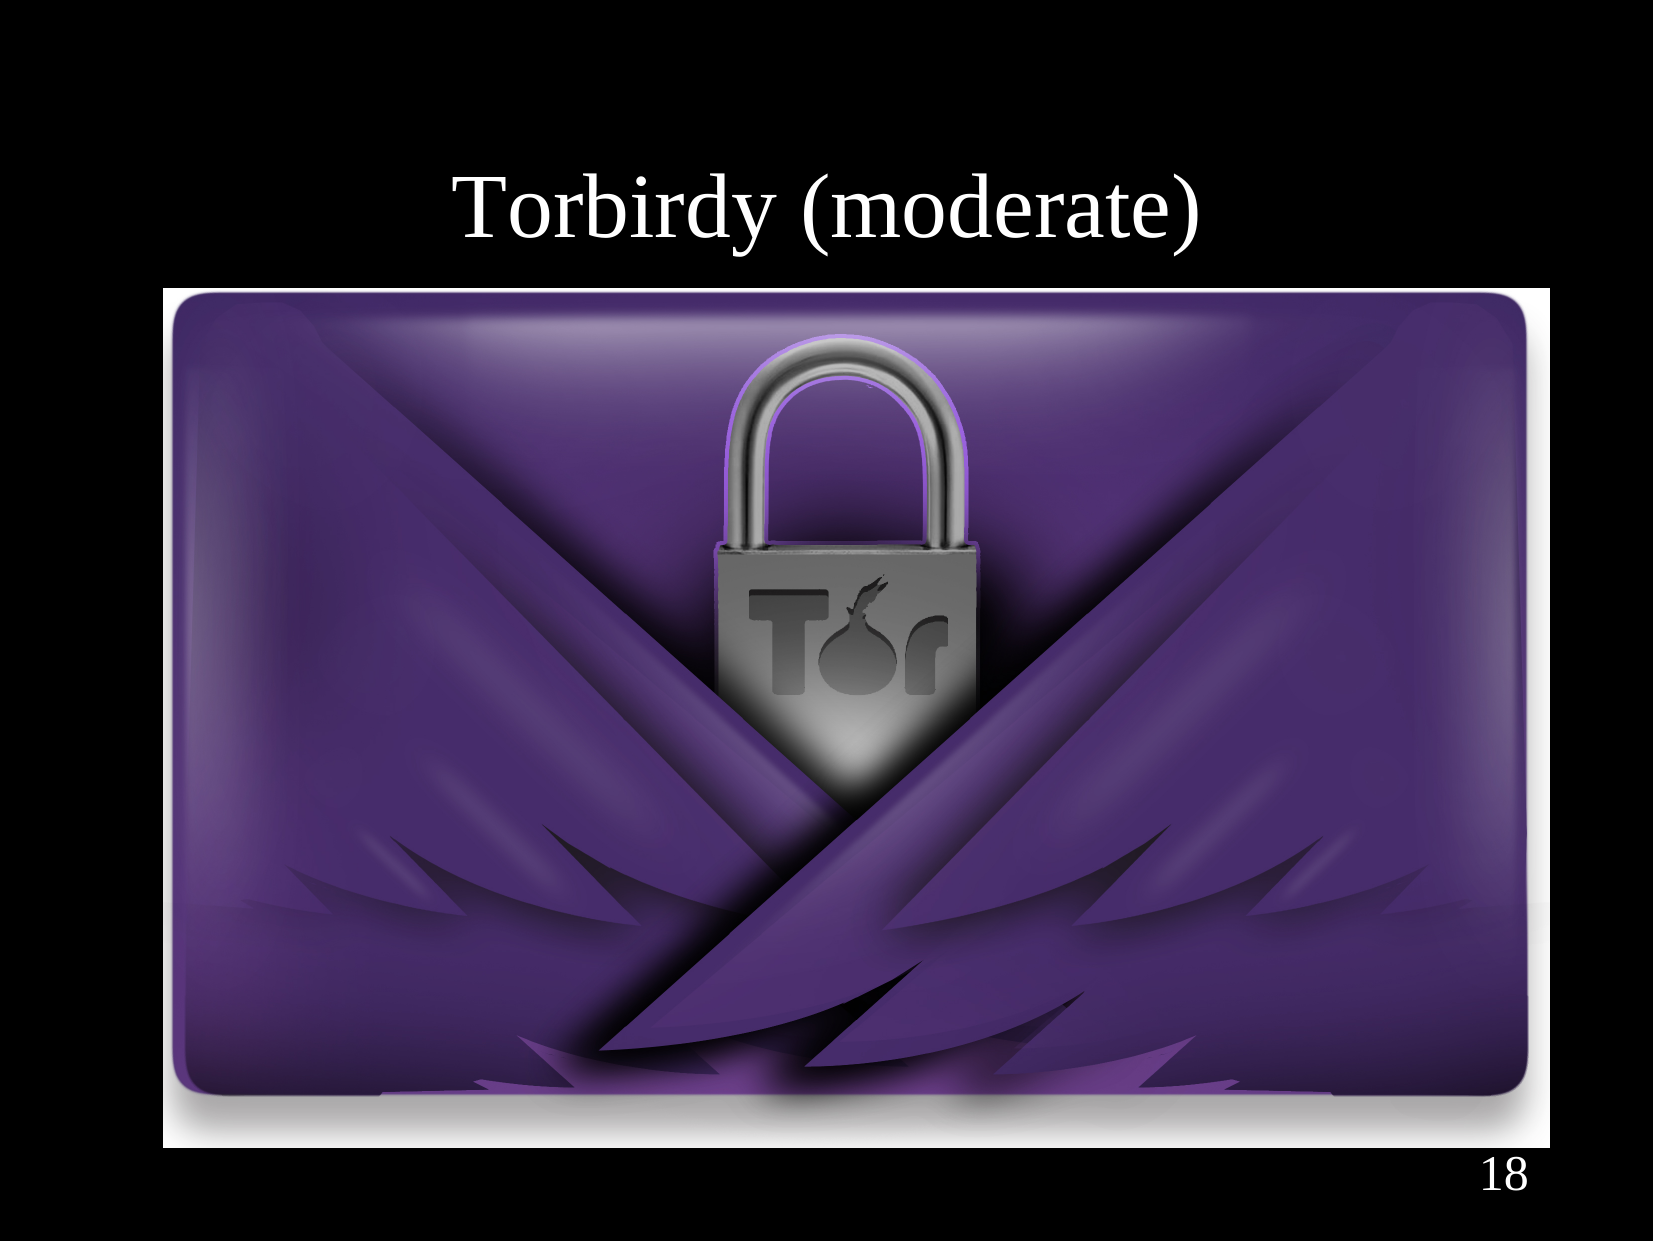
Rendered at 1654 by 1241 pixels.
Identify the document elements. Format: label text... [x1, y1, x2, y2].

picture [163, 288, 1550, 1148]
title Torbirdy (moderate) [121, 102, 1534, 311]
